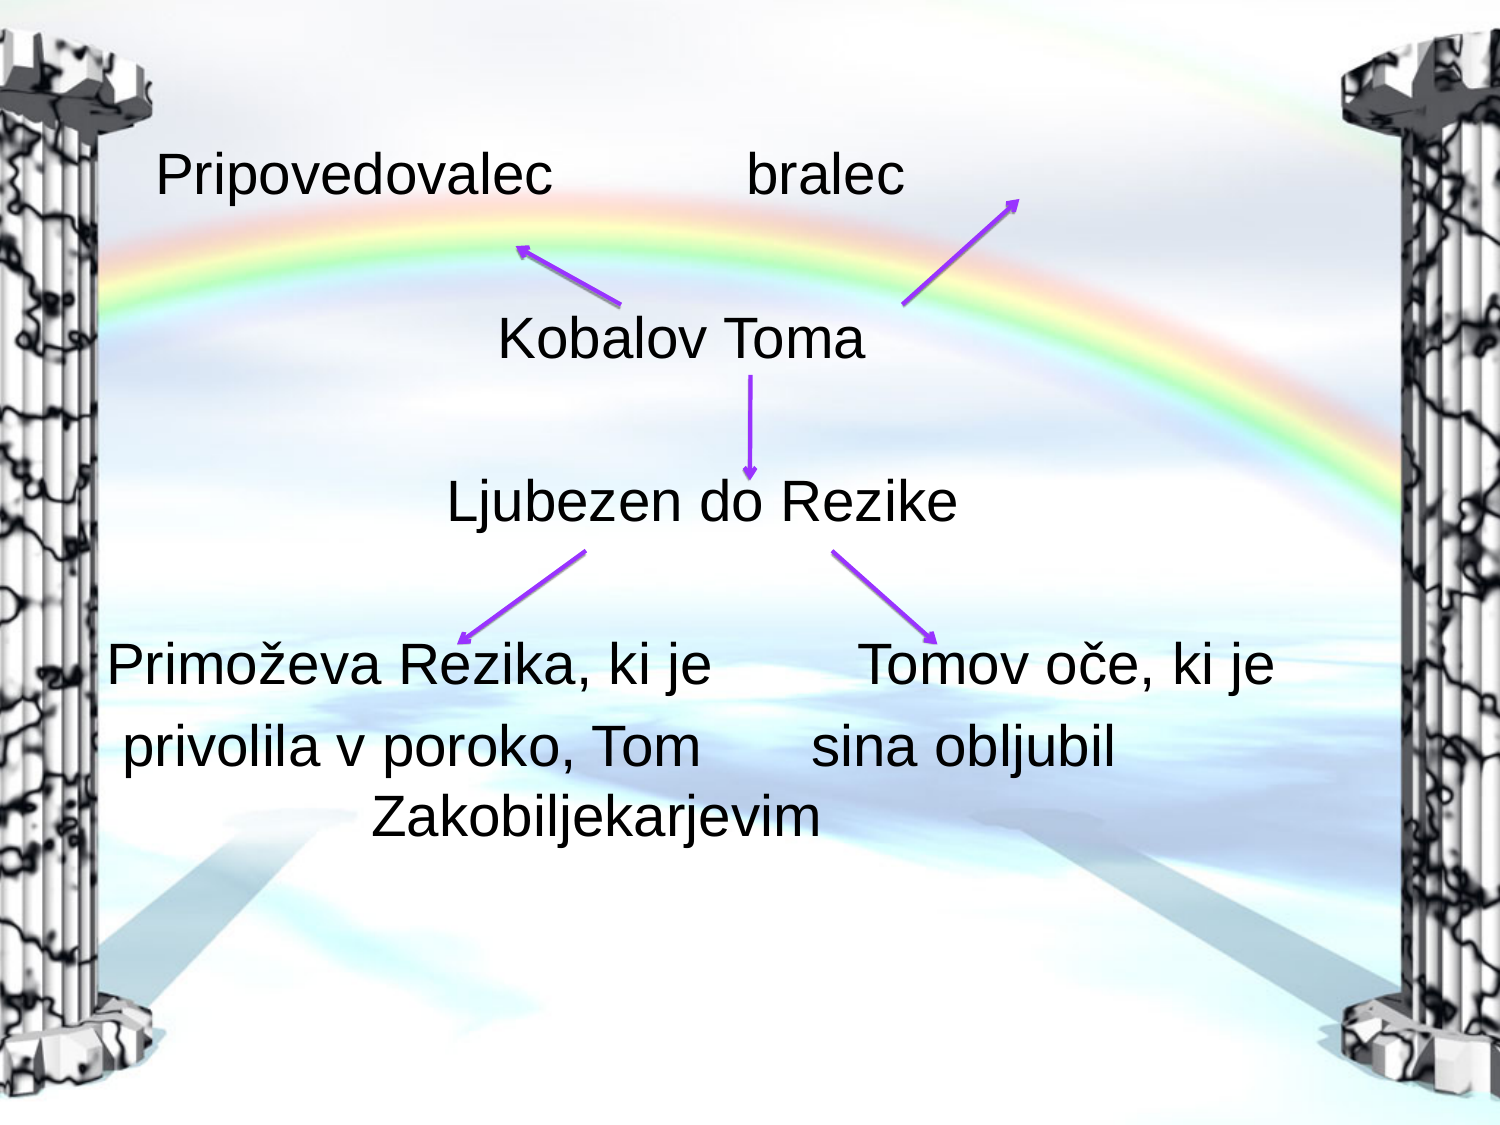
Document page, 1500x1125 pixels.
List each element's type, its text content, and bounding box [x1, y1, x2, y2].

list Pripovedovalec bralec Kobalov Toma Ljubezen do Rezike Primoževa Rezika, ki je Tomov oče, ki je privolila v poroko, Tom sina obljubil Zakobiljekarjevim [75, 128, 1425, 1005]
picture [0, 0, 1500, 1125]
